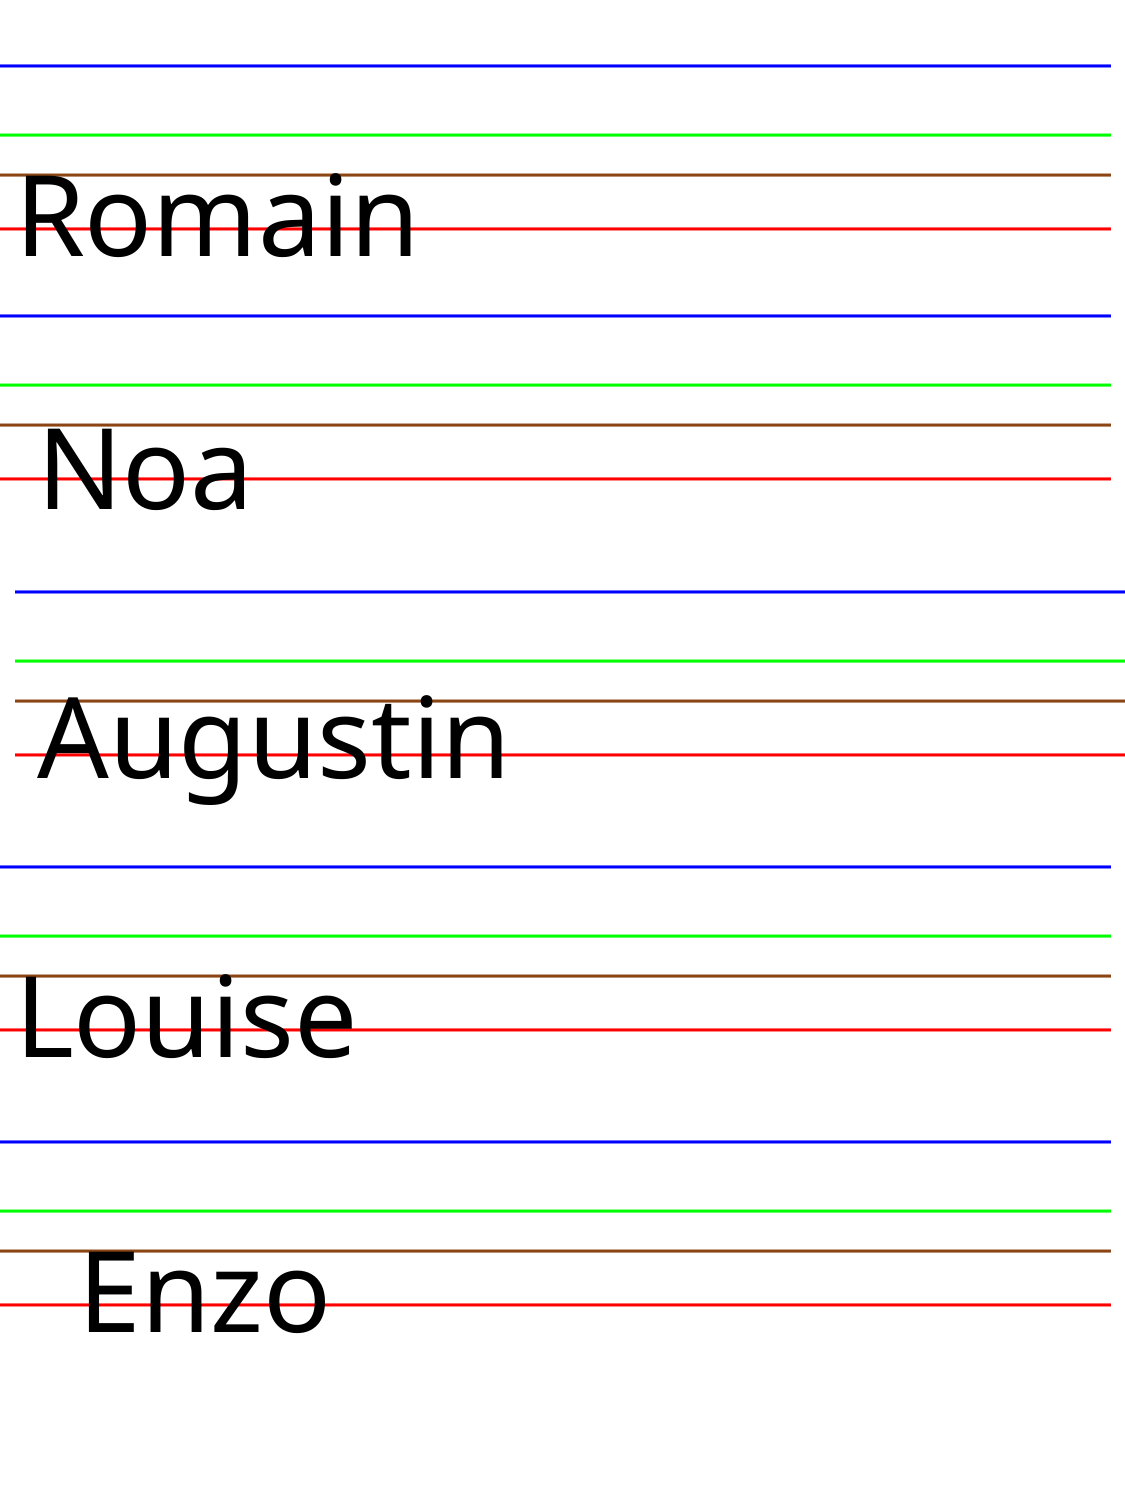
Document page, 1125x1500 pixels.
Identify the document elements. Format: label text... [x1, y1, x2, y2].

picture [0, 287, 1111, 513]
text_box Augustin [23, 658, 526, 808]
text_box Romain [0, 136, 435, 286]
picture [0, 1113, 1111, 1339]
text_box Louise [0, 937, 373, 1087]
text_box Enzo [64, 1212, 347, 1362]
picture [0, 37, 1111, 263]
text_box Noa [23, 390, 269, 540]
picture [0, 838, 1111, 1064]
picture [15, 563, 1125, 789]
